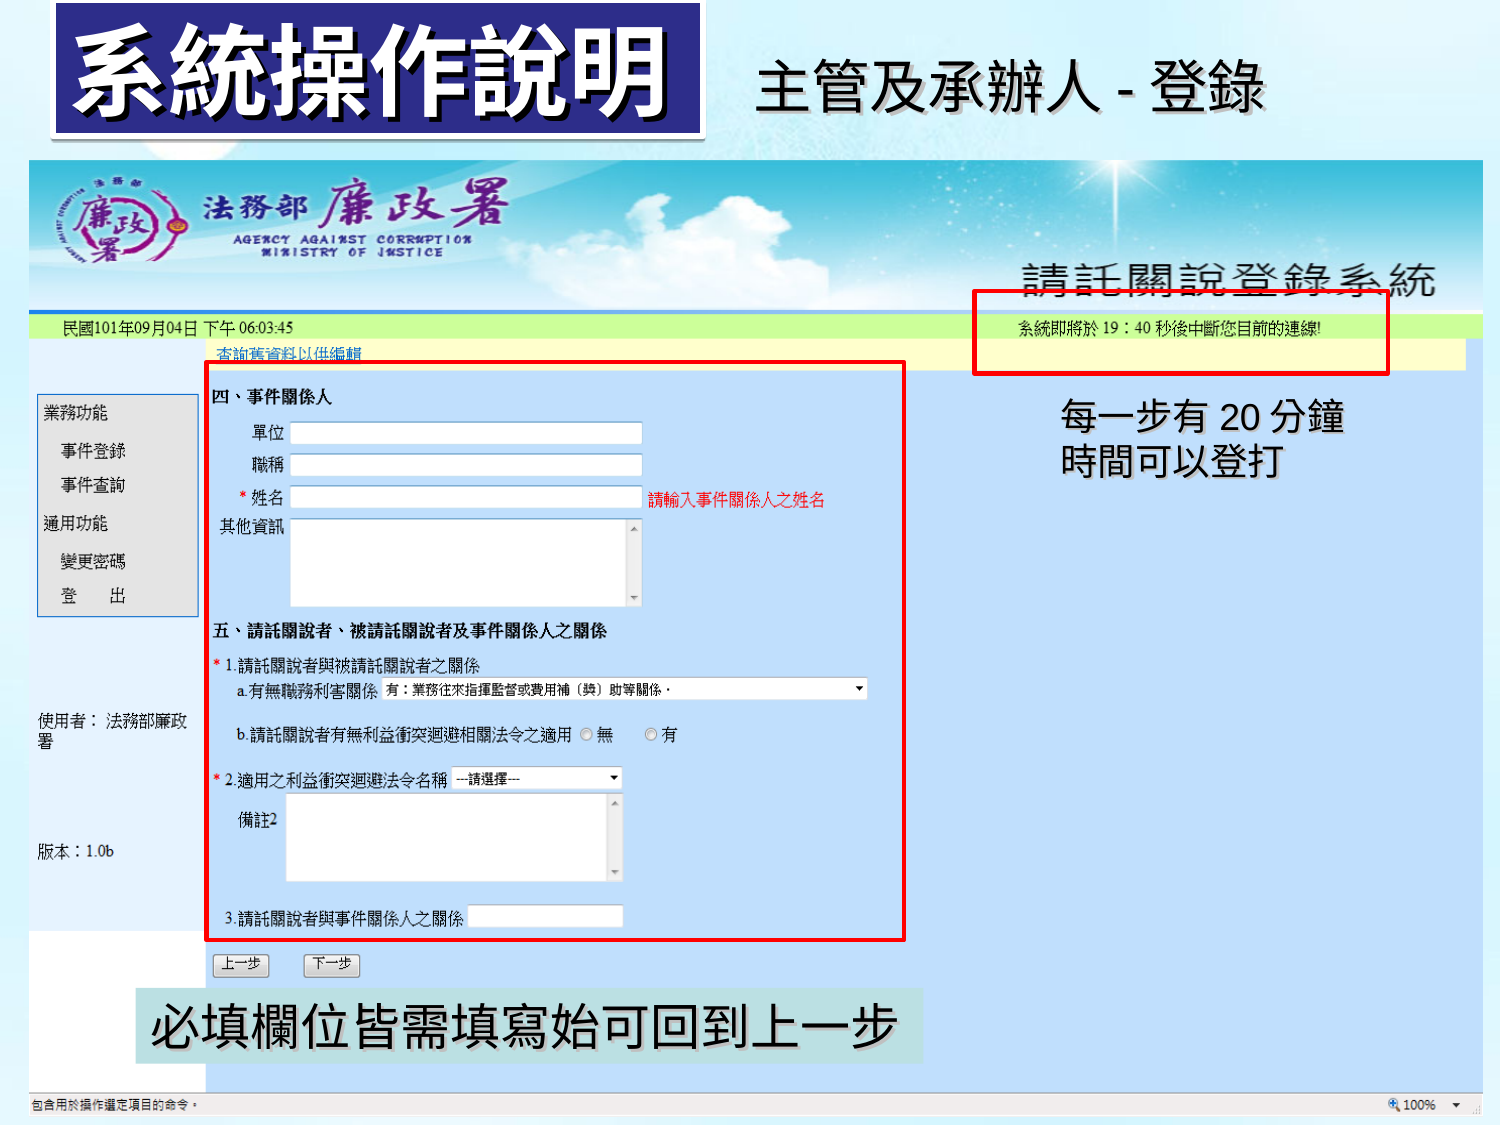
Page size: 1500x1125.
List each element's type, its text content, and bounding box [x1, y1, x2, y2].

picture [0, 0, 1500, 1125]
text_box 主管及承辦人-登錄 [738, 42, 1266, 160]
title 系統操作說明 [53, 0, 703, 137]
text_box 必填欄位皆需填寫始可回到上一步 [135, 987, 924, 1064]
text_box 每一步有20分鐘 時間可以登打 [1045, 385, 1345, 492]
